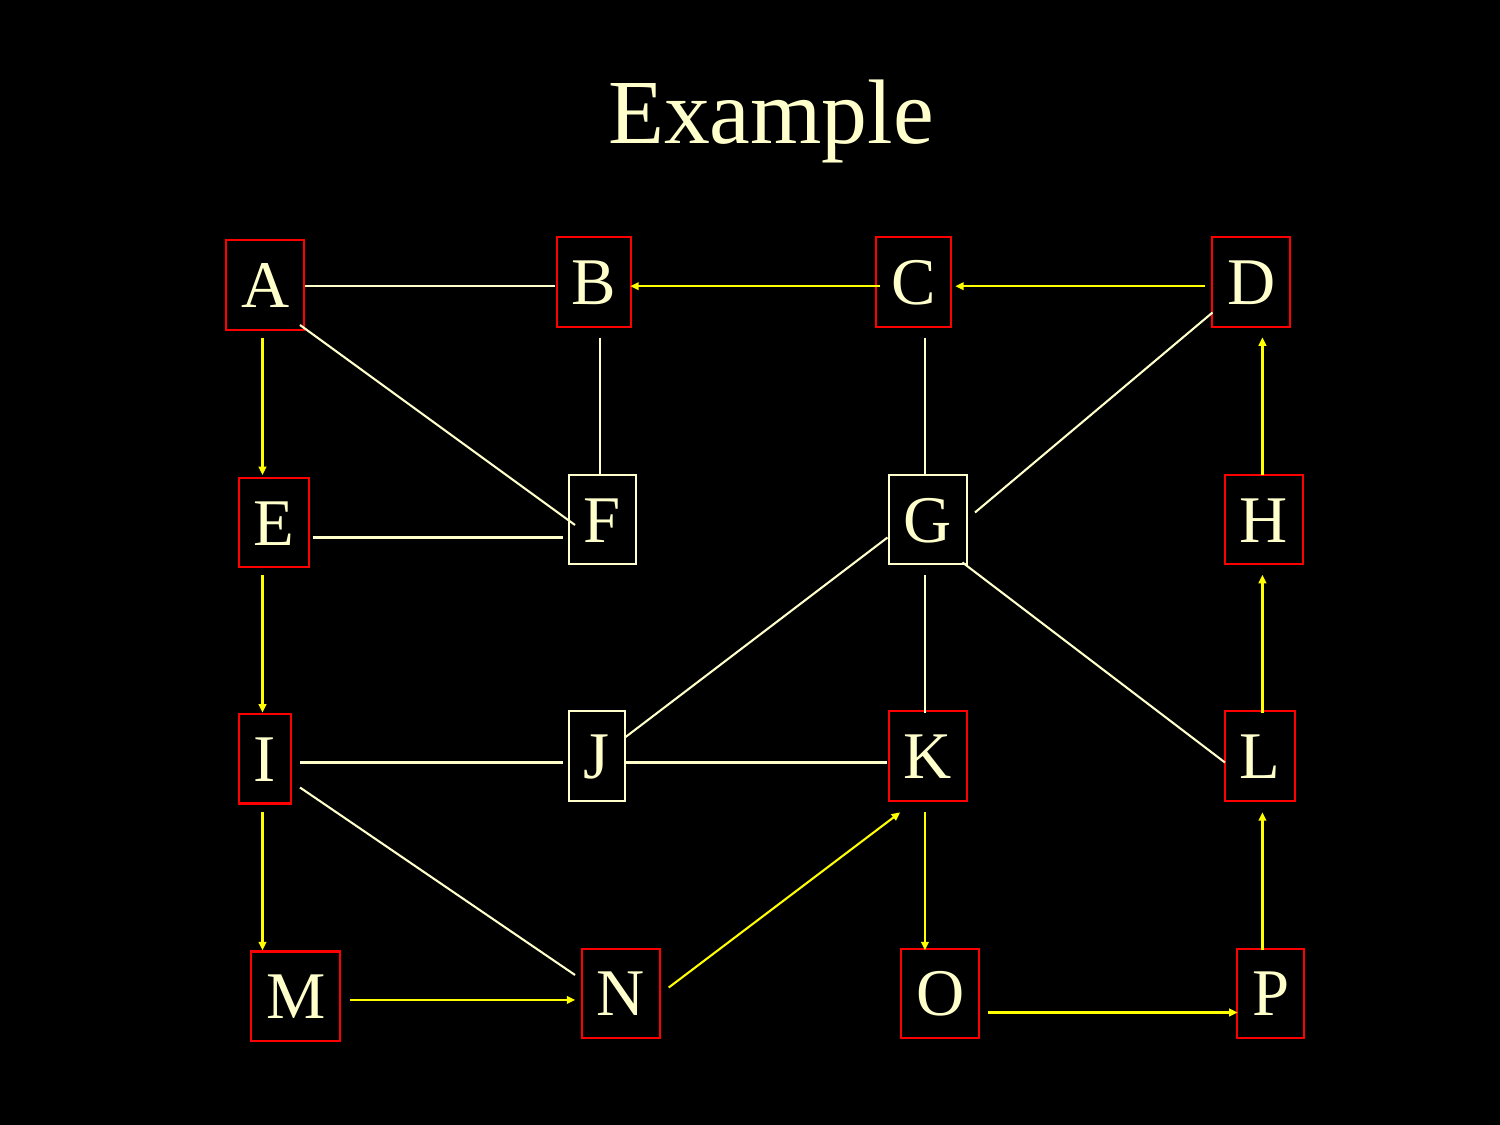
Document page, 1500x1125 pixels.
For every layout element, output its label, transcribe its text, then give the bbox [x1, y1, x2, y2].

text_box H [1224, 474, 1303, 565]
text_box C [876, 237, 951, 327]
text_box P [1237, 948, 1305, 1039]
text_box N [581, 948, 660, 1039]
text_box M [251, 951, 341, 1042]
text_box L [1224, 711, 1296, 801]
text_box F [569, 474, 636, 565]
text_box J [569, 711, 625, 801]
text_box I [238, 713, 291, 804]
text_box B [556, 237, 632, 327]
text_box E [238, 477, 310, 568]
title Example [42, 37, 1500, 188]
text_box K [888, 711, 967, 801]
text_box G [888, 474, 967, 565]
text_box D [1212, 237, 1291, 327]
text_box O [901, 948, 980, 1039]
text_box A [226, 240, 305, 330]
